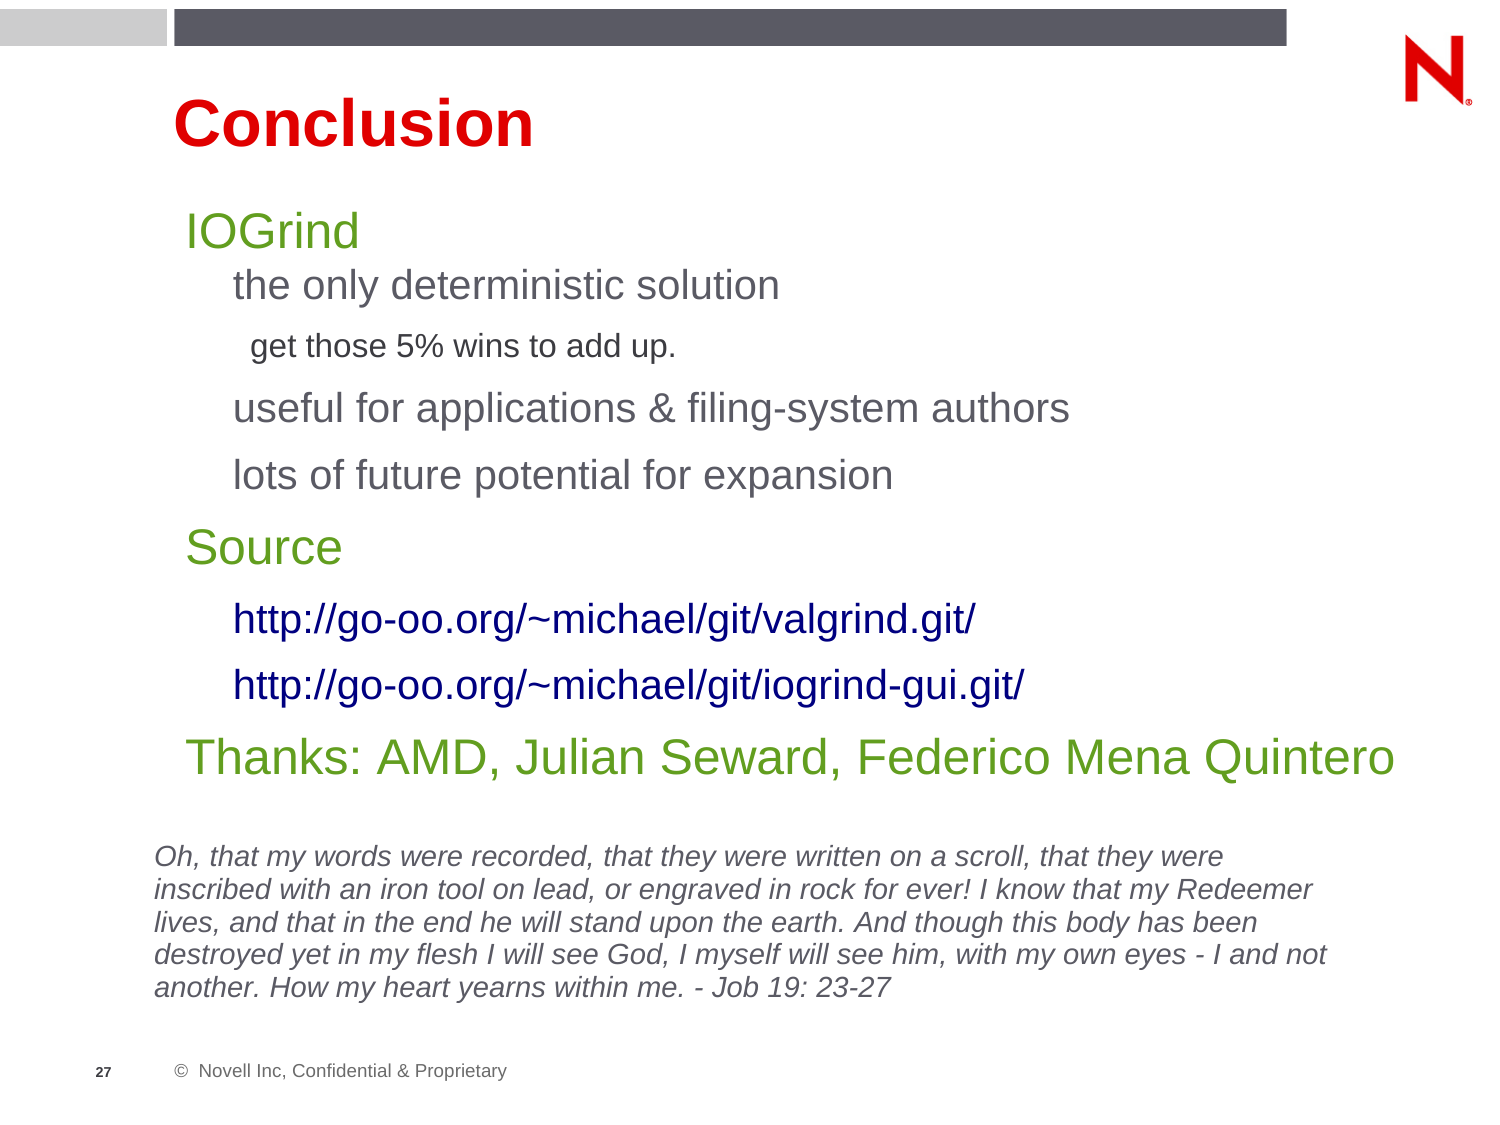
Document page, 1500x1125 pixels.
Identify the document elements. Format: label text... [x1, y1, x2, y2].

text_box Oh, that my words were recorded, that they were written on a scroll, that they were inscribed with an iron tool on lead, or engraved in rock for ever! I know that my Redeemer lives, and that in the end he will stand upon the earth. And though this body has been destroyed yet in my flesh I will see God, I myself will see him, with my own eyes - I and not another. How my heart yearns within me. - Job 19: 23-27 [154, 839, 1341, 1091]
list IOGrind the only deterministic solution get those 5% wins to add up. useful for applications & filing-system authors lots of future potential for expansion Source http://go-oo.org/~michael/git/valgrind.git/ http://go-oo.org/~michael/git/iogrind-gui.git/ Thanks: AMD, Julian Seward, Federico Mena Quintero [184, 200, 1425, 876]
picture [1403, 32, 1473, 107]
title Conclusion [173, 41, 1395, 205]
